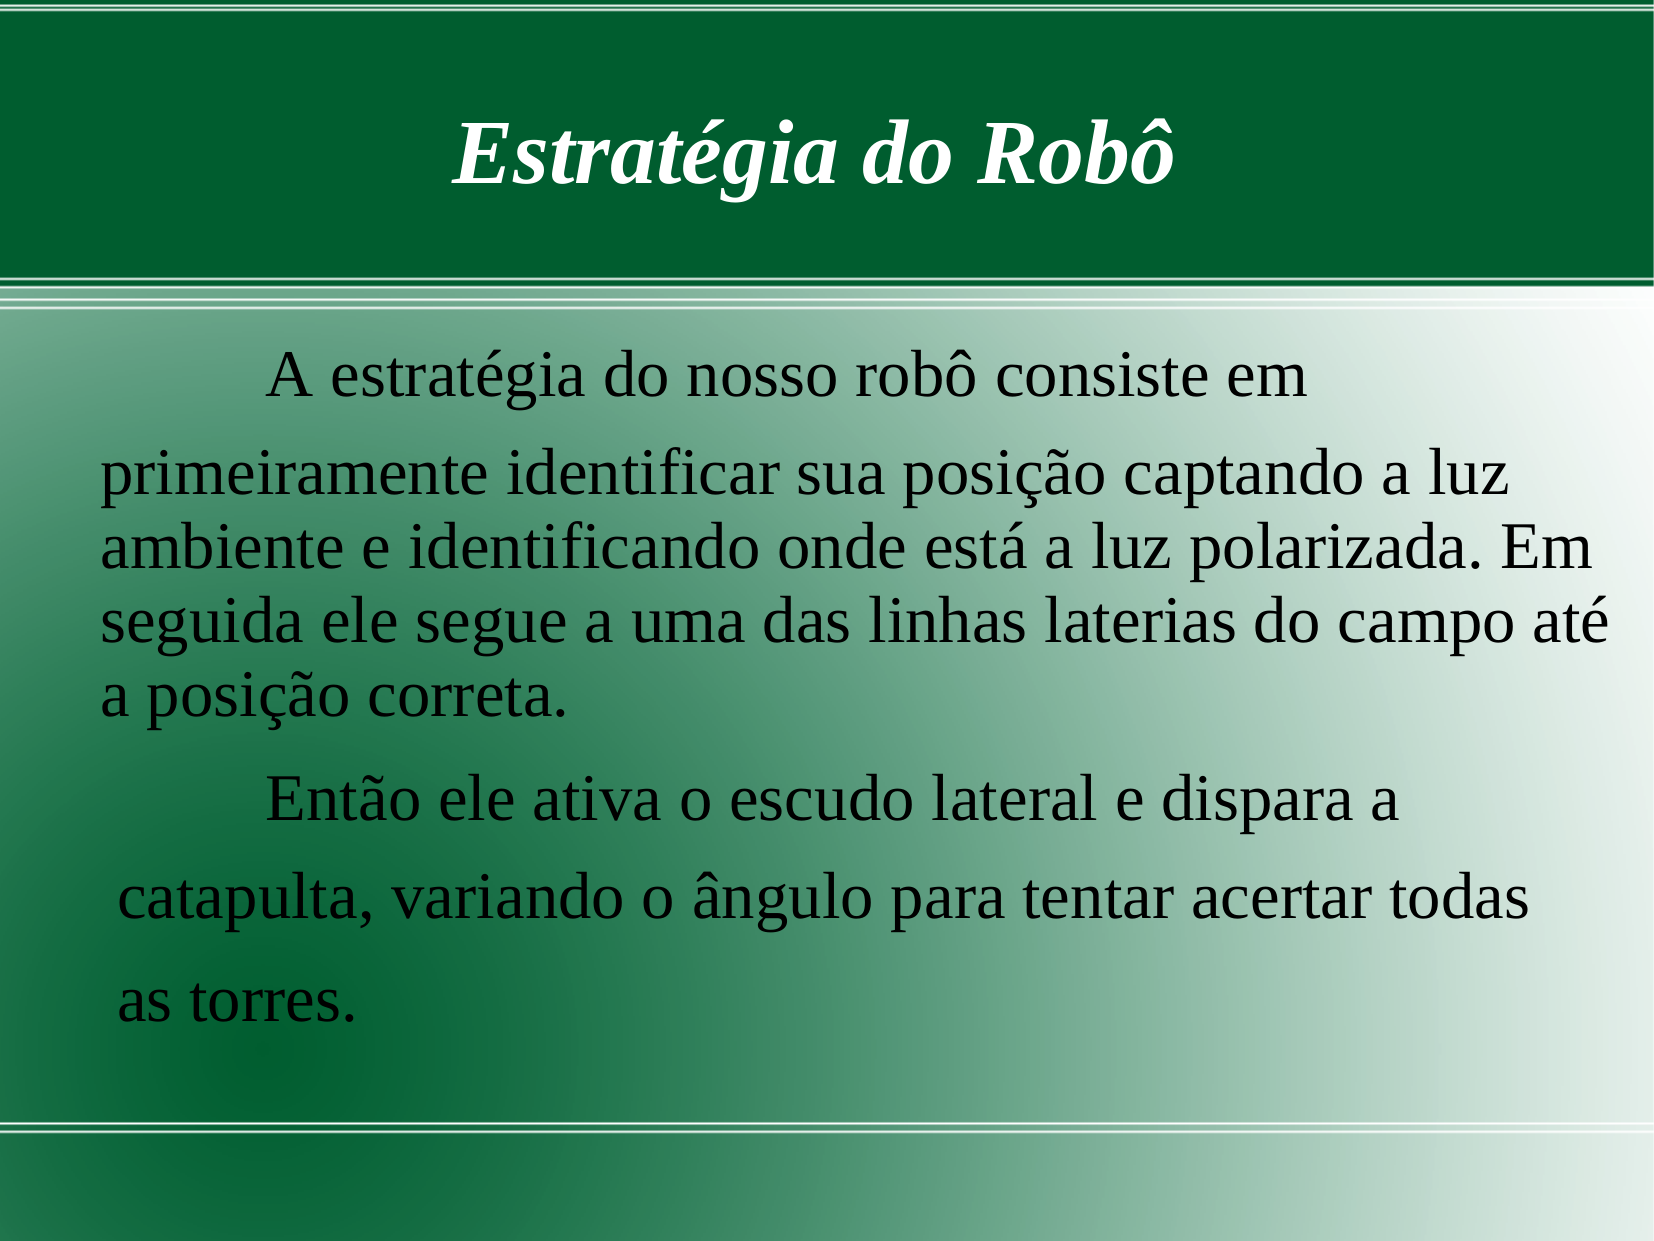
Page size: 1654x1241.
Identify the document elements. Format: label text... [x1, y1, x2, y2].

title Estratégia do Robô [82, 49, 1571, 257]
list A estratégia do nosso robô consiste em primeiramente identificar sua posição captando a luz ambiente e identificando onde está a luz polarizada. Em seguida ele segue a uma das linhas laterias do campo até a posição correta. Então ele ativa o escudo lateral e dispara a catapulta, variando o ângulo para tentar acertar todas as torres. [29, 337, 1625, 1184]
picture [0, 0, 1654, 1241]
